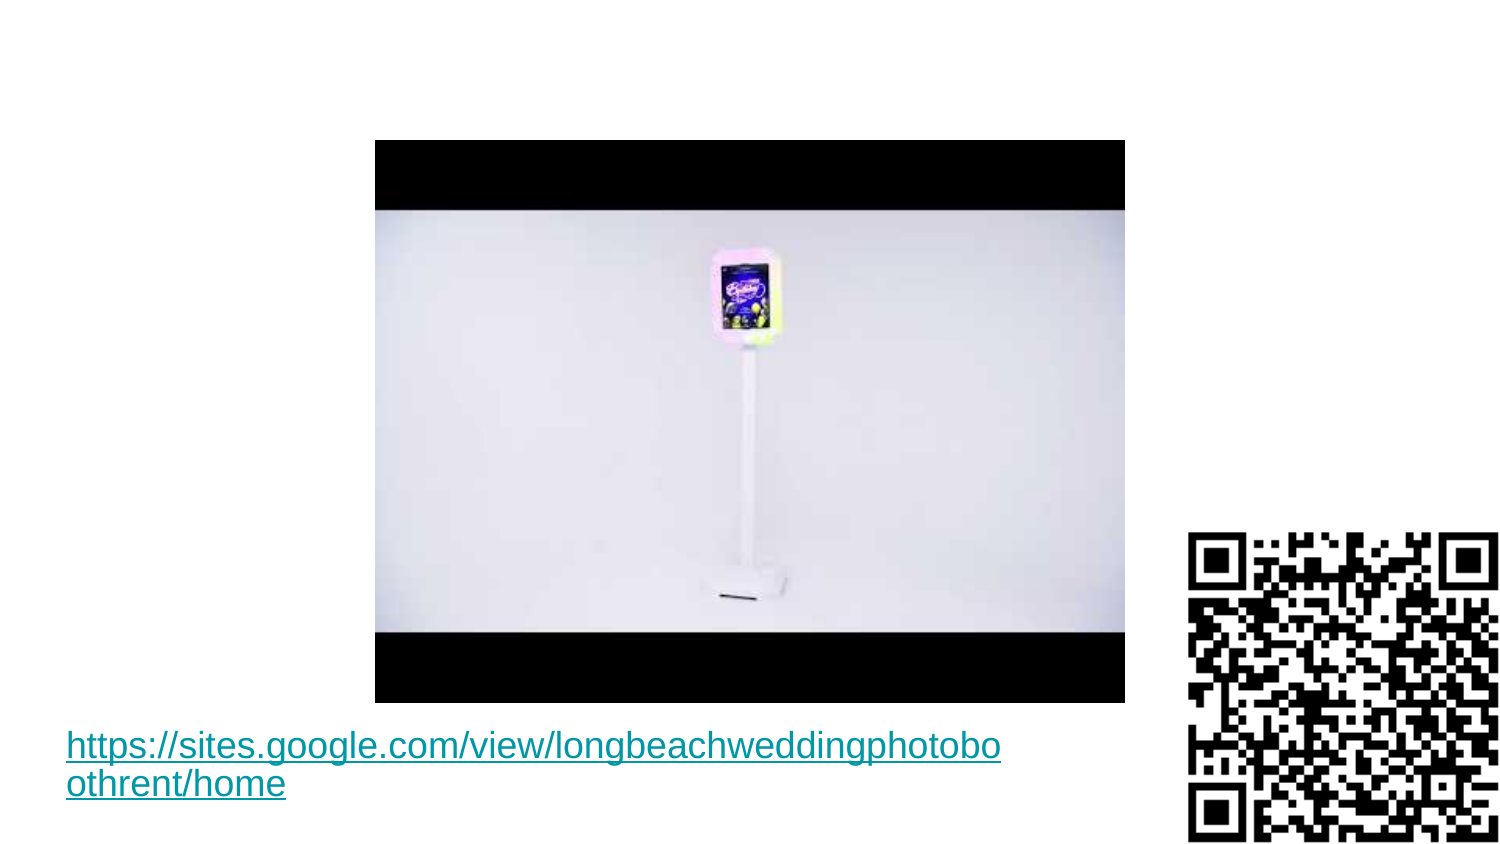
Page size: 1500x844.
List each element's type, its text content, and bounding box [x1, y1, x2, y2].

picture [1187, 531, 1500, 844]
list https://sites.google.com/view/longbeachweddingphotoboothrent/home [51, 694, 1036, 794]
picture [375, 140, 1125, 704]
